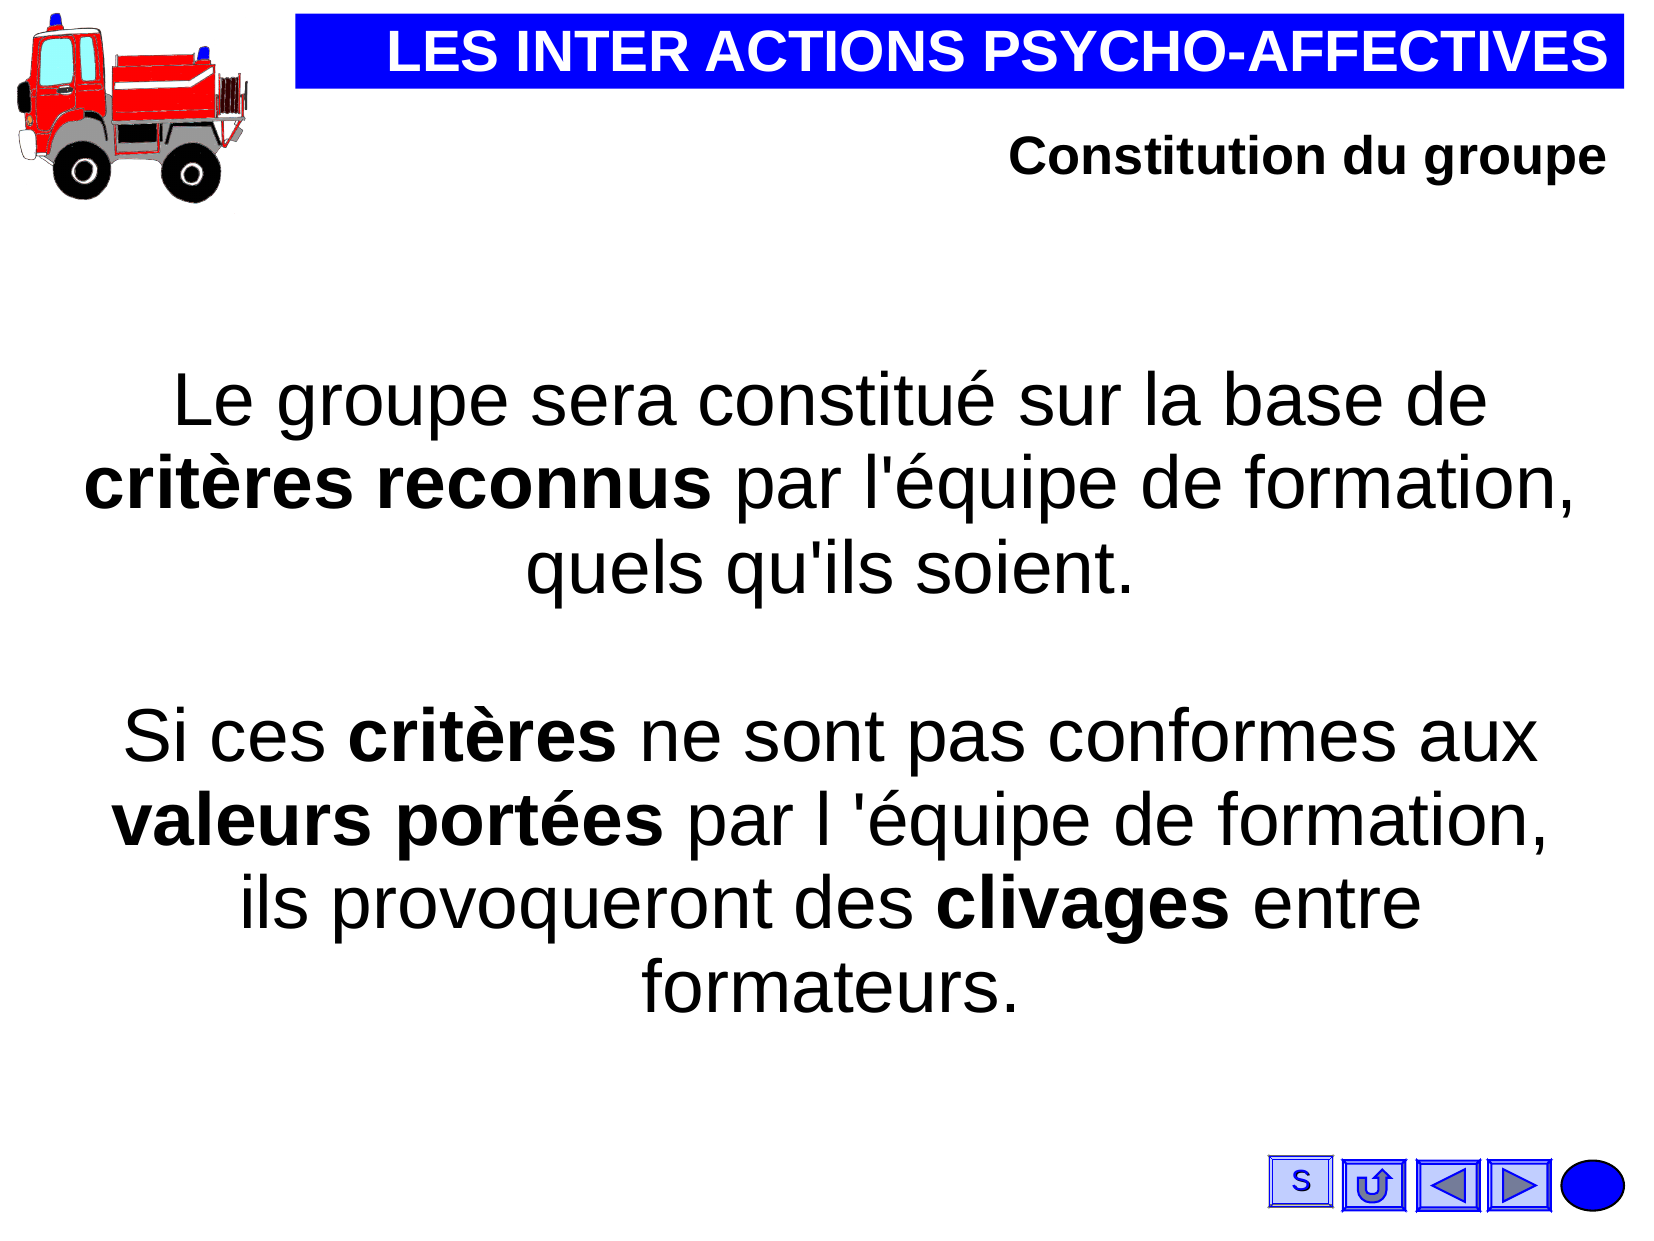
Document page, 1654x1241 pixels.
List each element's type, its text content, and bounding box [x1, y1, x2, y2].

text_box [1561, 1160, 1625, 1211]
text_box Le groupe sera constitué sur la base de critères reconnus par l'équipe de formation, quels qu'ils soient. Si ces critères ne sont pas conformes aux valeurs portées par l 'équipe de formation, ils provoqueront des clivages entre formateurs. [53, 265, 1610, 1125]
text_box [206, 1125, 1506, 1182]
text_box Constitution du groupe [993, 118, 1625, 250]
picture [8, 8, 257, 216]
text_box LES INTER ACTIONS PSYCHO-AFFECTIVES [295, 13, 1625, 89]
